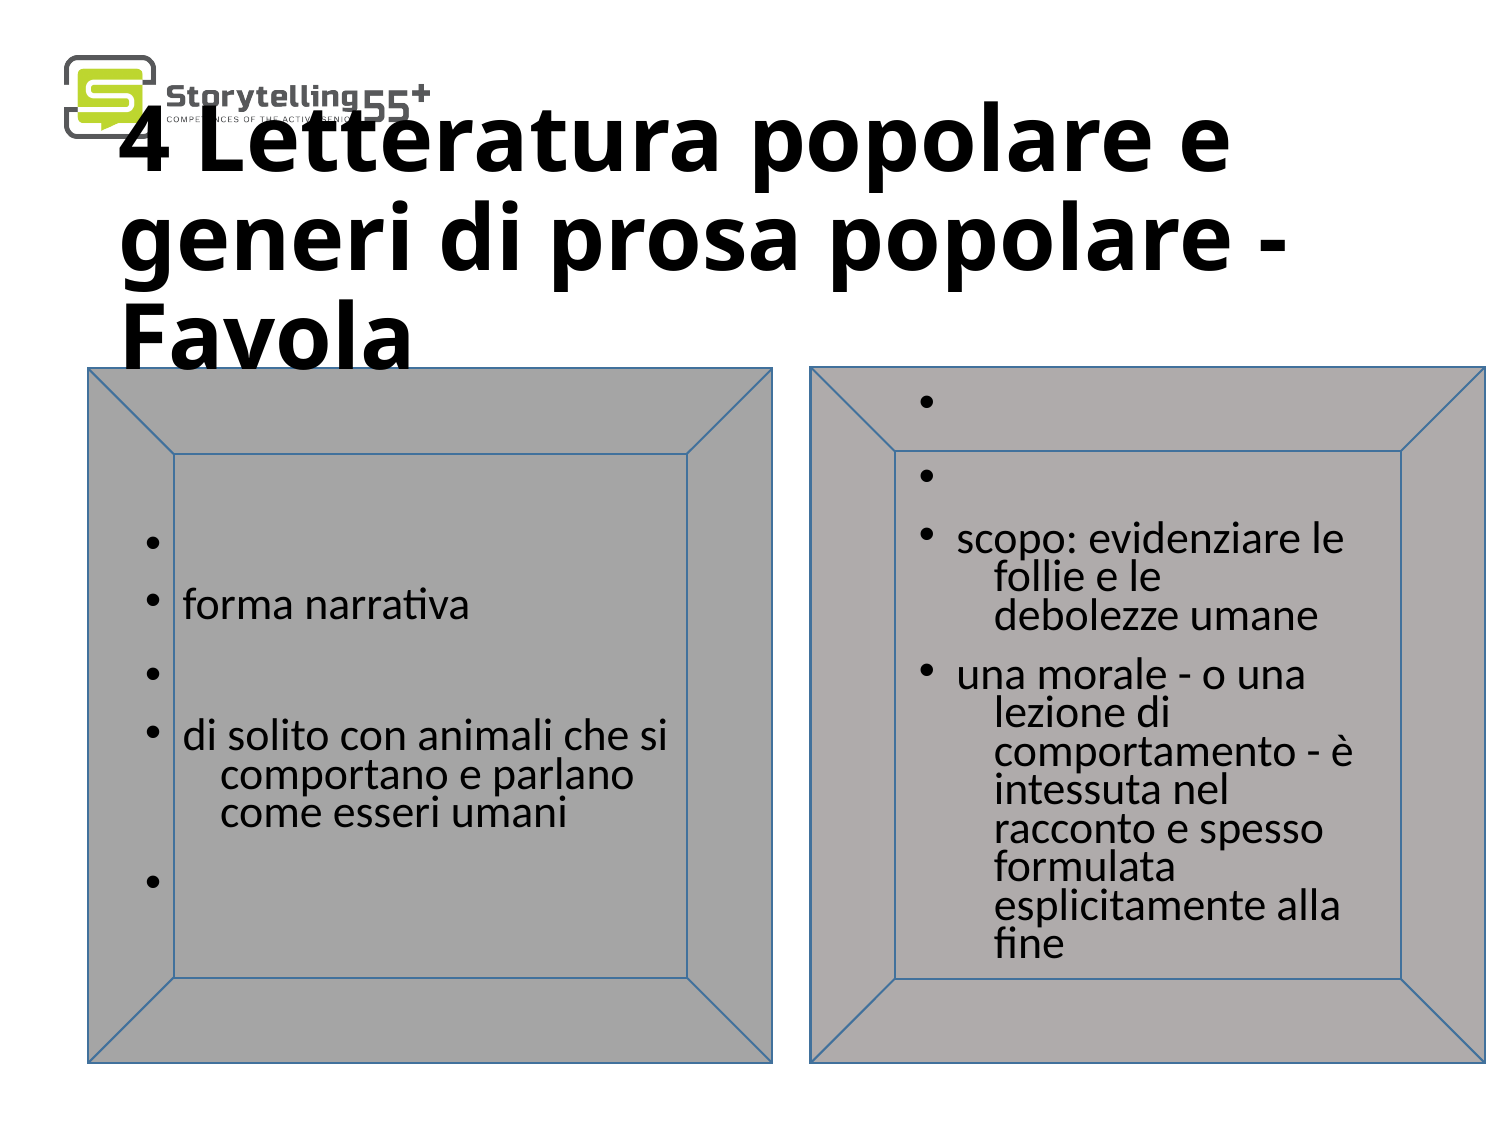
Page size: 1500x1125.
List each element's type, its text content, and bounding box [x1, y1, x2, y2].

text_box [810, 367, 1486, 1064]
list forma narrativa di solito con animali che si comportano e parlano come esseri umani [130, 433, 731, 1079]
text_box [88, 368, 773, 1064]
picture [64, 55, 430, 139]
title 4 Letteratura popolare e generi di prosa popolare - Favola [103, 59, 1397, 423]
list scopo: evidenziare le follie e le debolezze umane una morale - o una lezione di comportamento - è intessuta nel racconto e spesso formulata esplicitamente alla fine [903, 367, 1373, 975]
